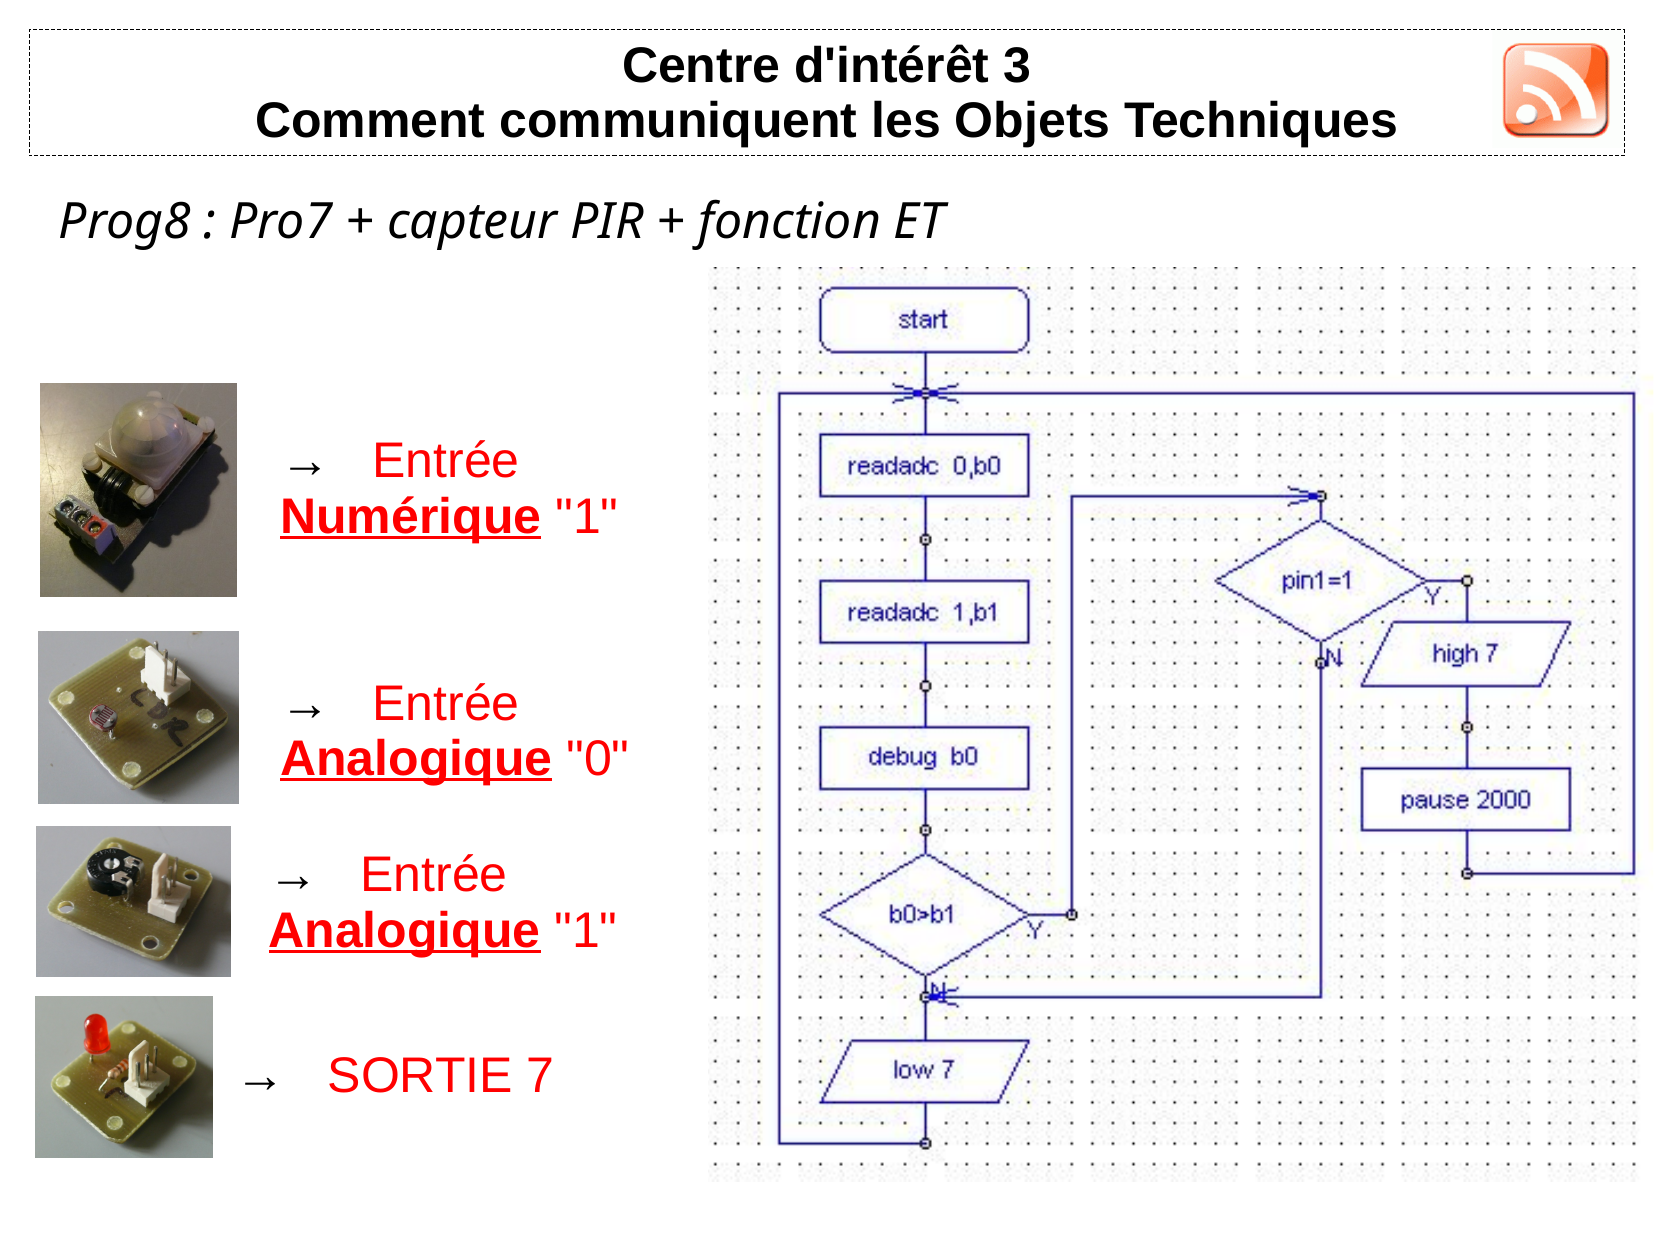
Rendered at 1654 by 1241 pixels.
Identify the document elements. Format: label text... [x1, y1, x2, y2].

text_box → Entrée Analogique "0" [265, 667, 674, 794]
picture [36, 826, 231, 977]
text_box → SORTIE 7 [220, 1039, 626, 1128]
text_box Centre d'intérêt 3 Comment communiquent les Objets Techniques [29, 29, 1625, 156]
text_box → Entrée Numérique "1" [265, 425, 674, 552]
picture [35, 996, 213, 1158]
text_box → Entrée Analogique "1" [253, 838, 662, 965]
picture [38, 631, 239, 804]
picture [40, 383, 237, 597]
picture [708, 267, 1654, 1182]
text_box Prog8 : Pro7 + capteur PIR + fonction ET [44, 177, 1447, 268]
